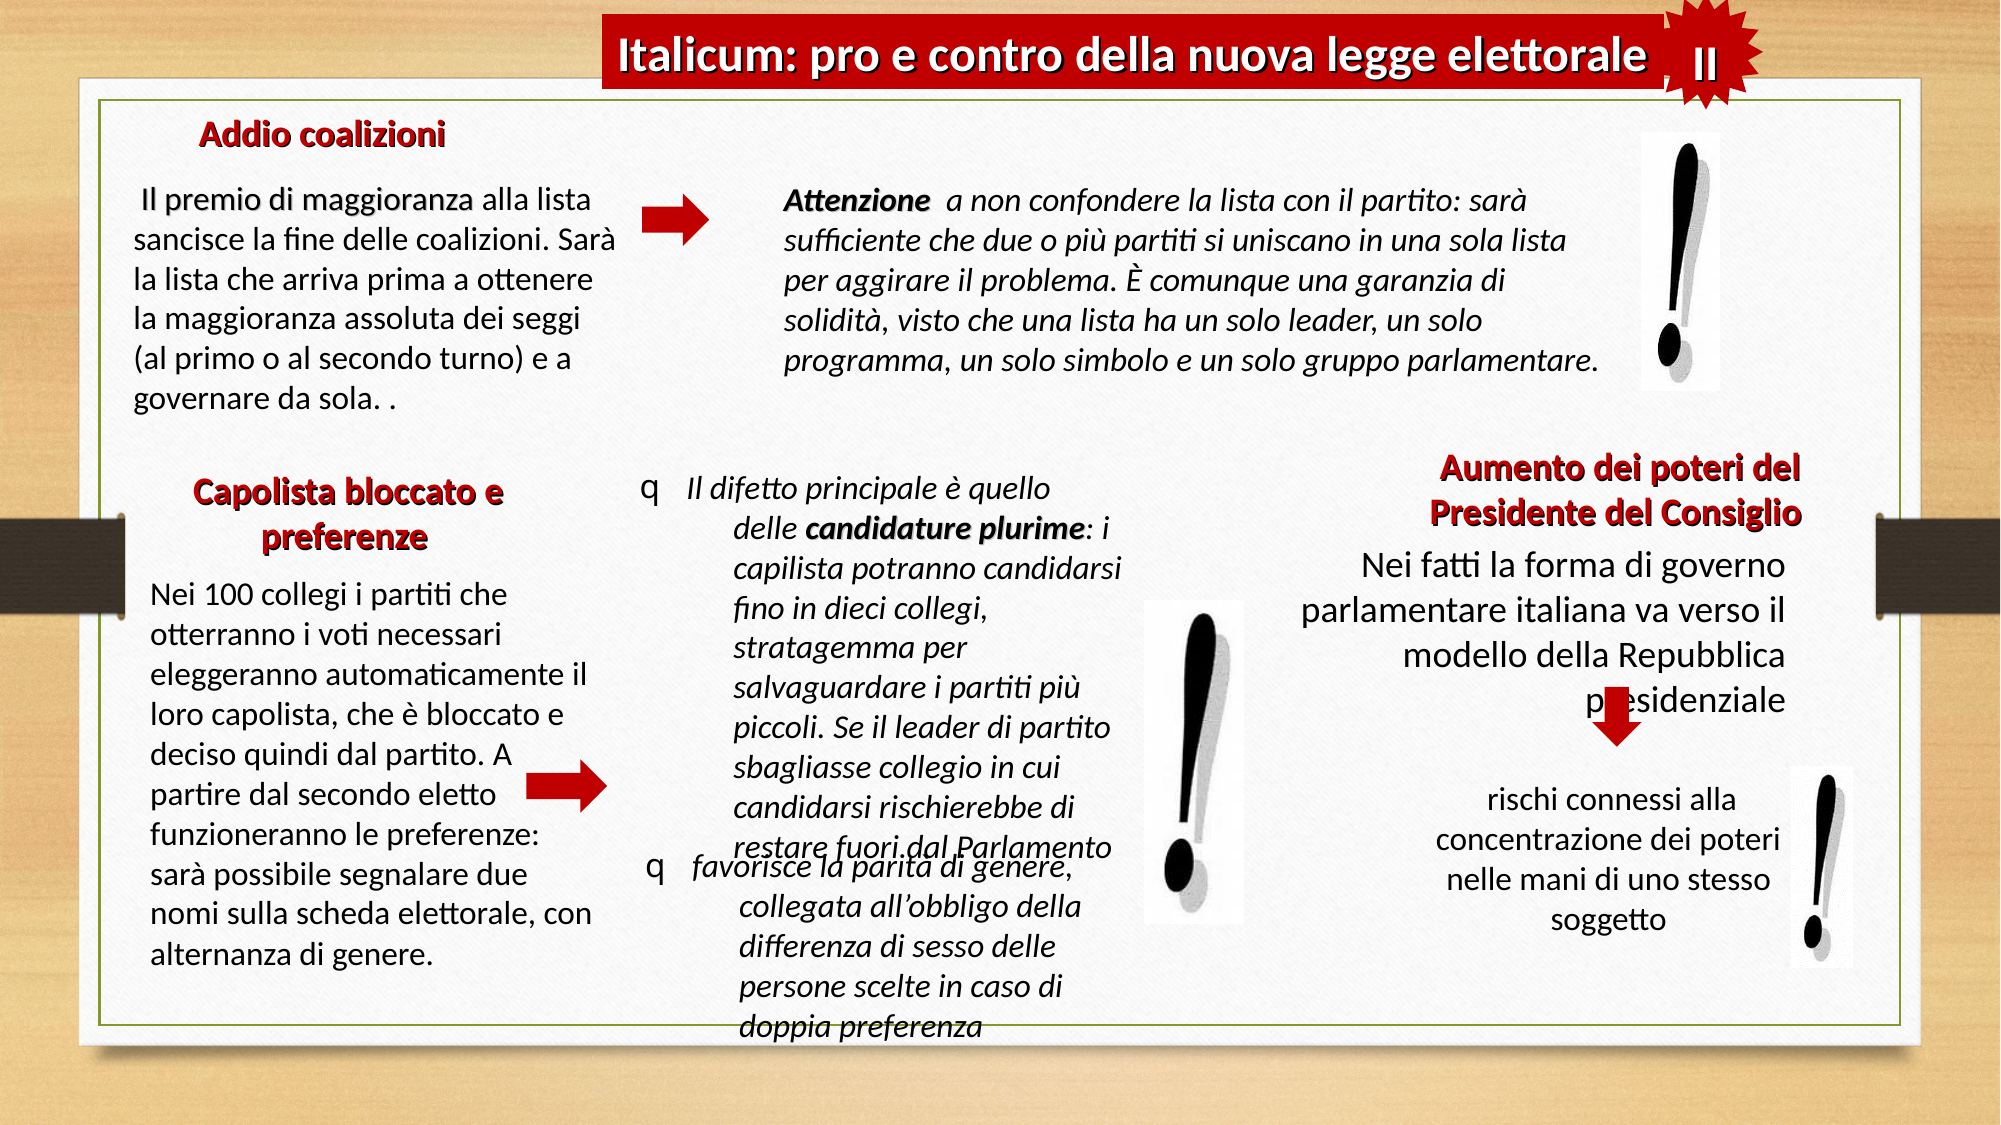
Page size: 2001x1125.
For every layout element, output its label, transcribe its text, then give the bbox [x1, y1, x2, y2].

text_box Addio coalizioni [183, 101, 469, 161]
text_box Nei fatti la forma di governo parlamentare italiana va verso il modello della Repubblica presidenziale [1286, 532, 1853, 728]
text_box [1594, 687, 1640, 746]
text_box Aumento dei poteri del Presidente del Consiglio [1345, 435, 1895, 540]
picture [1144, 600, 1244, 924]
text_box Italicum: pro e contro della nuova legge elettorale [602, 14, 1664, 89]
text_box [527, 761, 606, 811]
text_box Attenzione a non confondere la lista con il partito: sarà sufficiente che due o più partiti si uniscano in una sola lista per aggirare il problema. È comunque una garanzia di solidità, visto che una lista ha un solo leader, un solo programma, un solo simbolo e un solo gruppo parlamentare. [769, 171, 1631, 385]
text_box Il difetto principale è quello delle candidature plurime: i capilista potranno candidarsi fino in dieci collegi, stratagemma per salvaguardare i partiti più piccoli. Se il leader di partito sbagliasse collegio in cui candidarsi rischierebbe di restare fuori dal Parlamento [624, 458, 1165, 838]
text_box favorisce la parità di genere, collegata all’obbligo della differenza di sesso delle persone scelte in caso di doppia preferenza [630, 837, 1176, 1014]
text_box II [1651, 0, 1761, 108]
text_box [643, 195, 708, 244]
picture [1791, 766, 1853, 969]
picture [1641, 132, 1720, 391]
text_box Nei 100 collegi i partiti che otterranno i voti necessari eleggeranno automaticamente il loro capolista, che è bloccato e deciso quindi dal partito. A partire dal secondo eletto funzioneranno le preferenze: sarà possibile segnalare due nomi sulla scheda elettorale, con alternanza di genere. [135, 565, 616, 979]
text_box Capolista bloccato e preferenze [131, 459, 567, 564]
text_box rischi connessi alla concentrazione dei poteri nelle mani di uno stesso soggetto [1404, 770, 1791, 945]
text_box Il premio di maggioranza alla lista sancisce la fine delle coalizioni. Sarà la lista che arriva prima a ottenere la maggioranza assoluta dei seggi (al primo o al secondo turno) e a governare da sola. . [118, 169, 637, 424]
